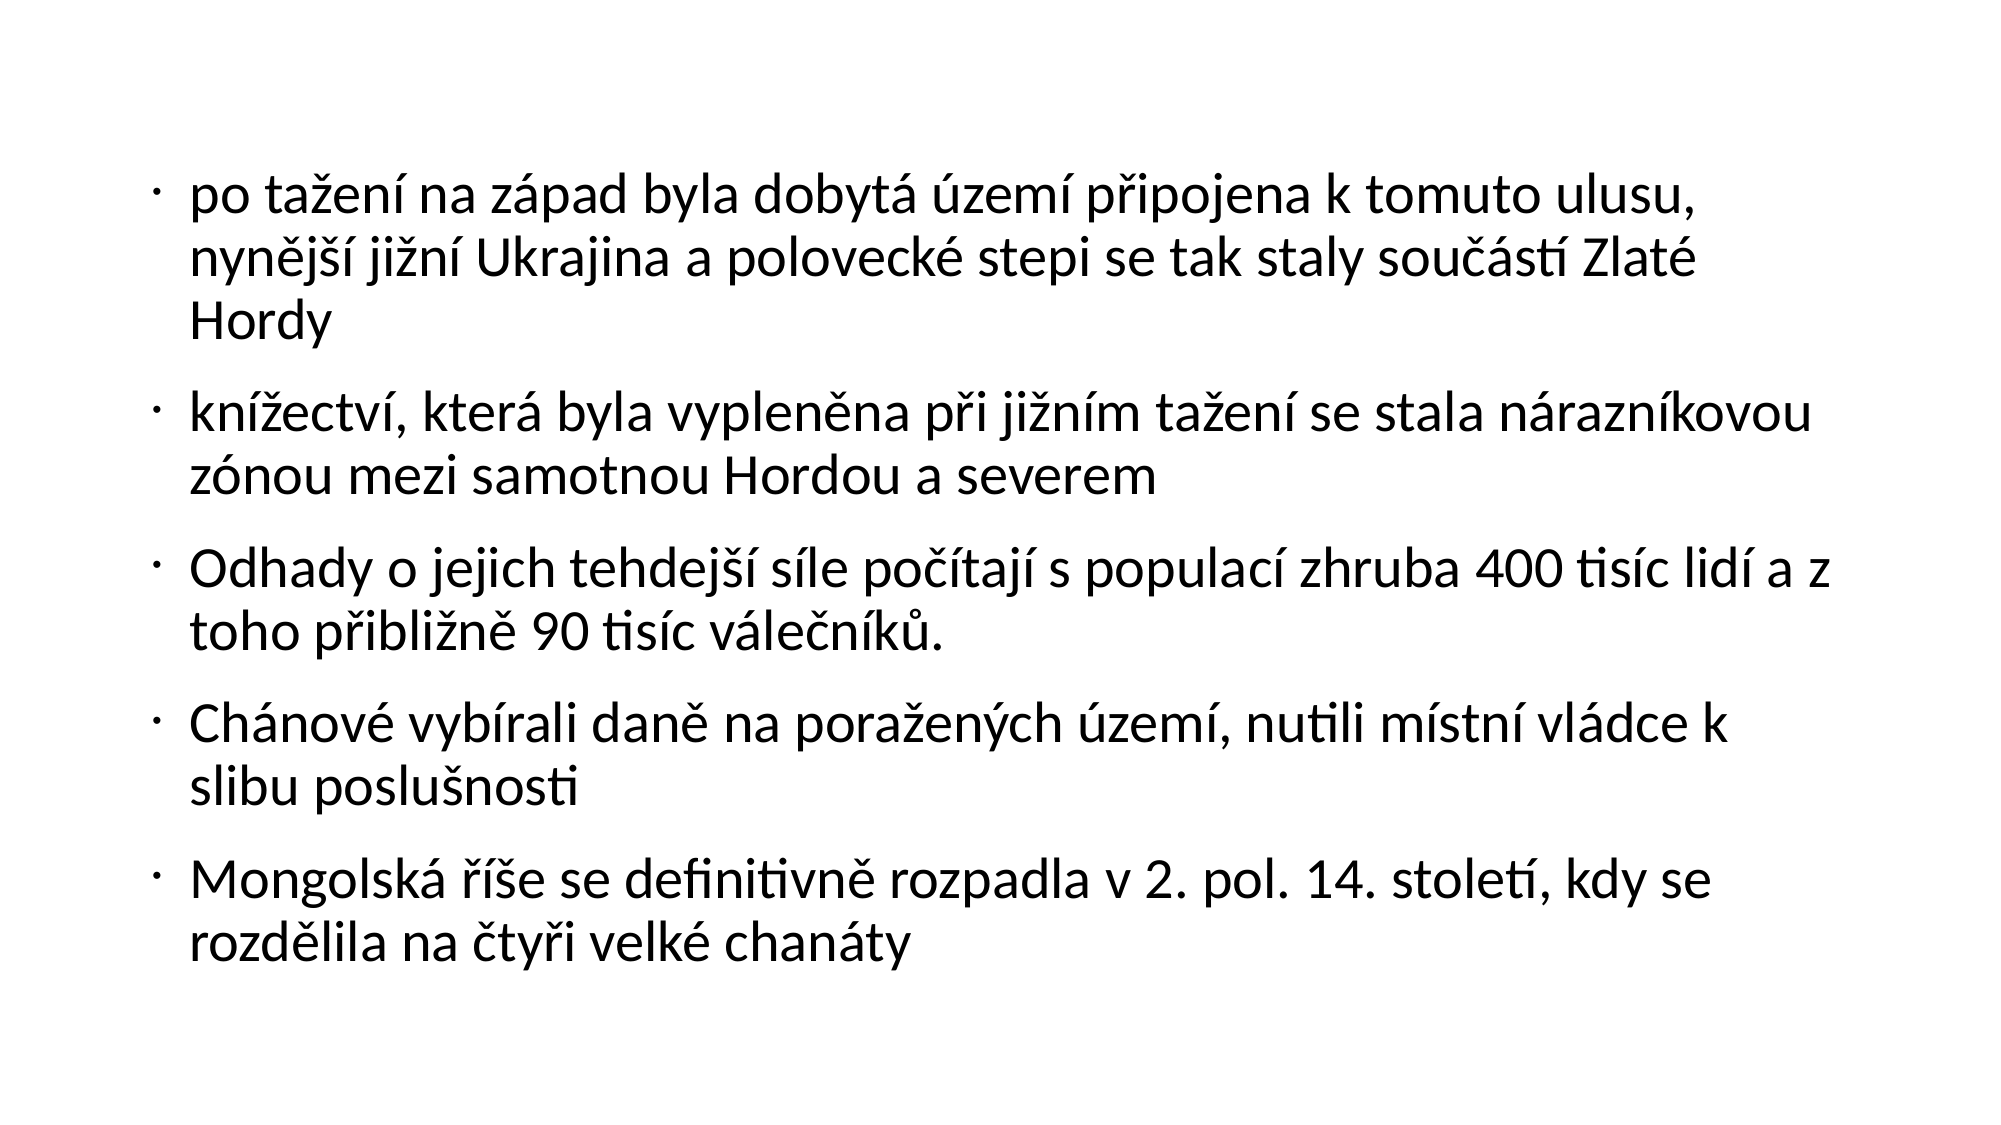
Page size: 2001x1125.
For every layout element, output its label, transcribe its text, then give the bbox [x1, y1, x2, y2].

list po tažení na západ byla dobytá území připojena k tomuto ulusu, nynější jižní Ukrajina a polovecké stepi se tak staly součástí Zlaté Hordy knížectví, která byla vypleněna při jižním tažení se stala nárazníkovou zónou mezi samotnou Hordou a severem Odhady o jejich tehdejší síle počítají s populací zhruba 400 tisíc lidí a z toho přibližně 90 tisíc válečníků. Chánové vybírali daně na poražených území, nutili místní vládce k slibu poslušnosti Mongolská říše se definitivně rozpadla v 2. pol. 14. století, kdy se rozdělila na čtyři velké chanáty [137, 155, 1863, 870]
